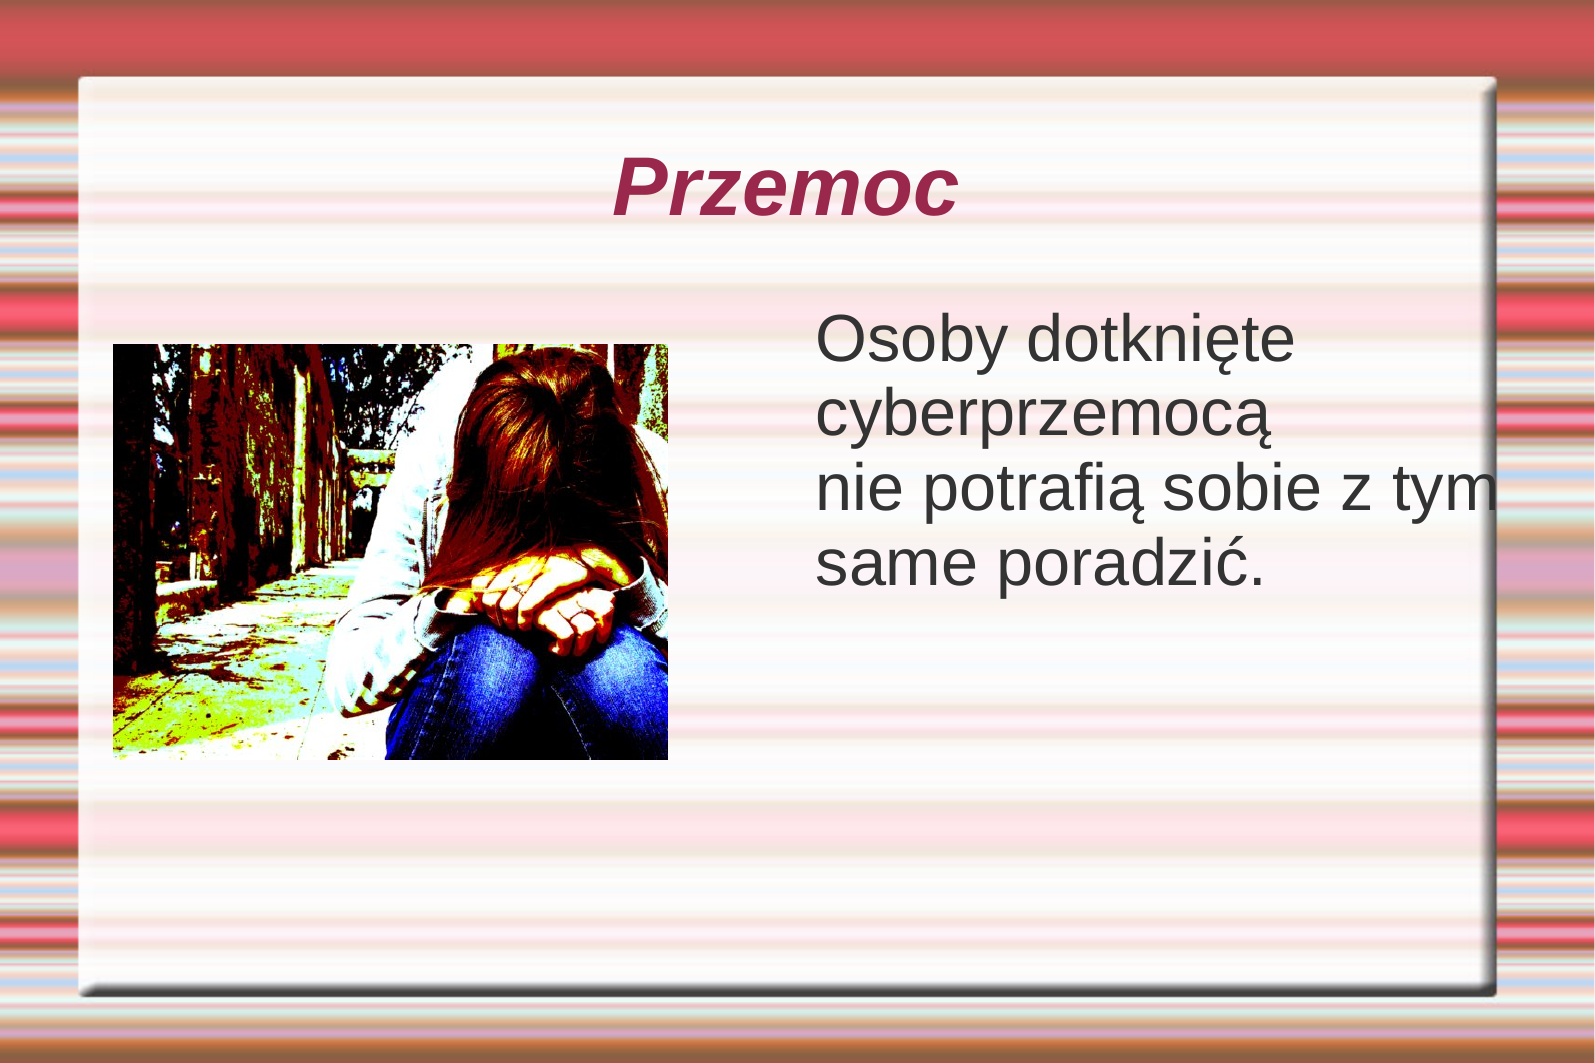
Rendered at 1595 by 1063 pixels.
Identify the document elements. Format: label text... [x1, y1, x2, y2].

picture [0, 0, 1595, 1063]
title Przemoc [117, 98, 1479, 276]
list Osoby dotknięte cyberprzemocą nie potrafią sobie z tym same poradzić. [732, 300, 1542, 971]
